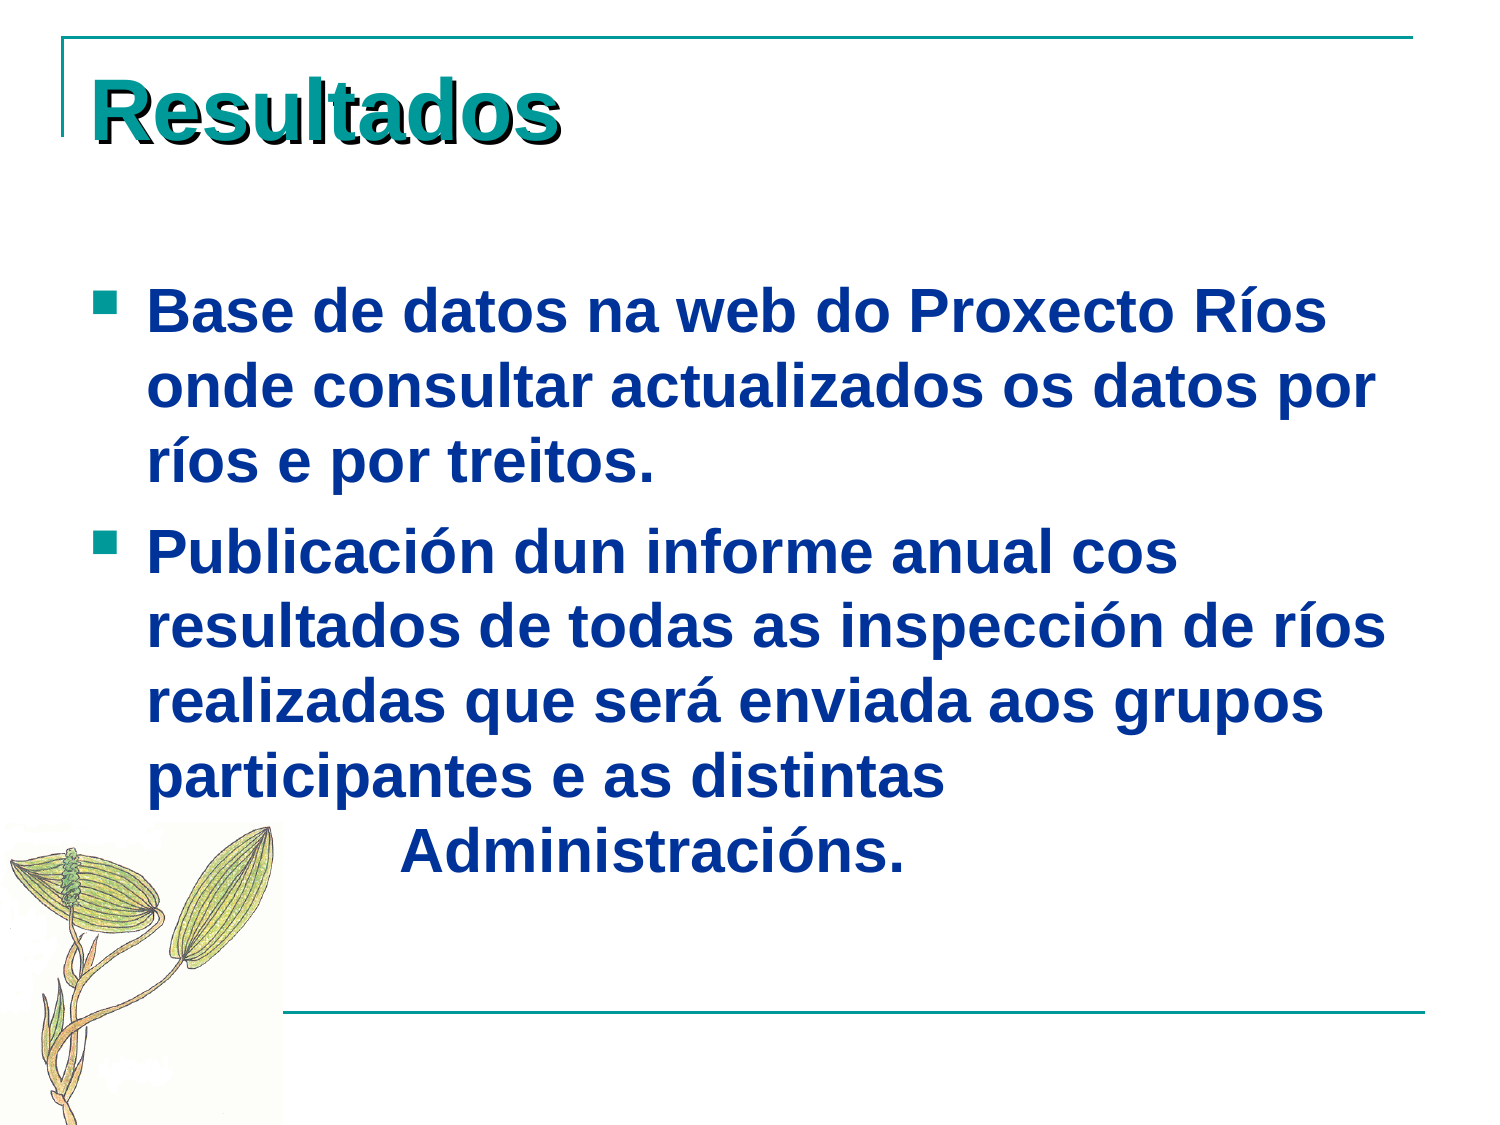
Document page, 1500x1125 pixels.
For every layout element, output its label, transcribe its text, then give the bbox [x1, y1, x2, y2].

list Base de datos na web do Proxecto Ríos onde consultar actualizados os datos por ríos e por treitos. Publicación dun informe anual cos resultados de todas as inspección de ríos realizadas que será enviada aos grupos participantes e as distintas Administracións. [75, 262, 1426, 1006]
title Resultados [75, 45, 1426, 233]
picture [0, 822, 283, 1125]
